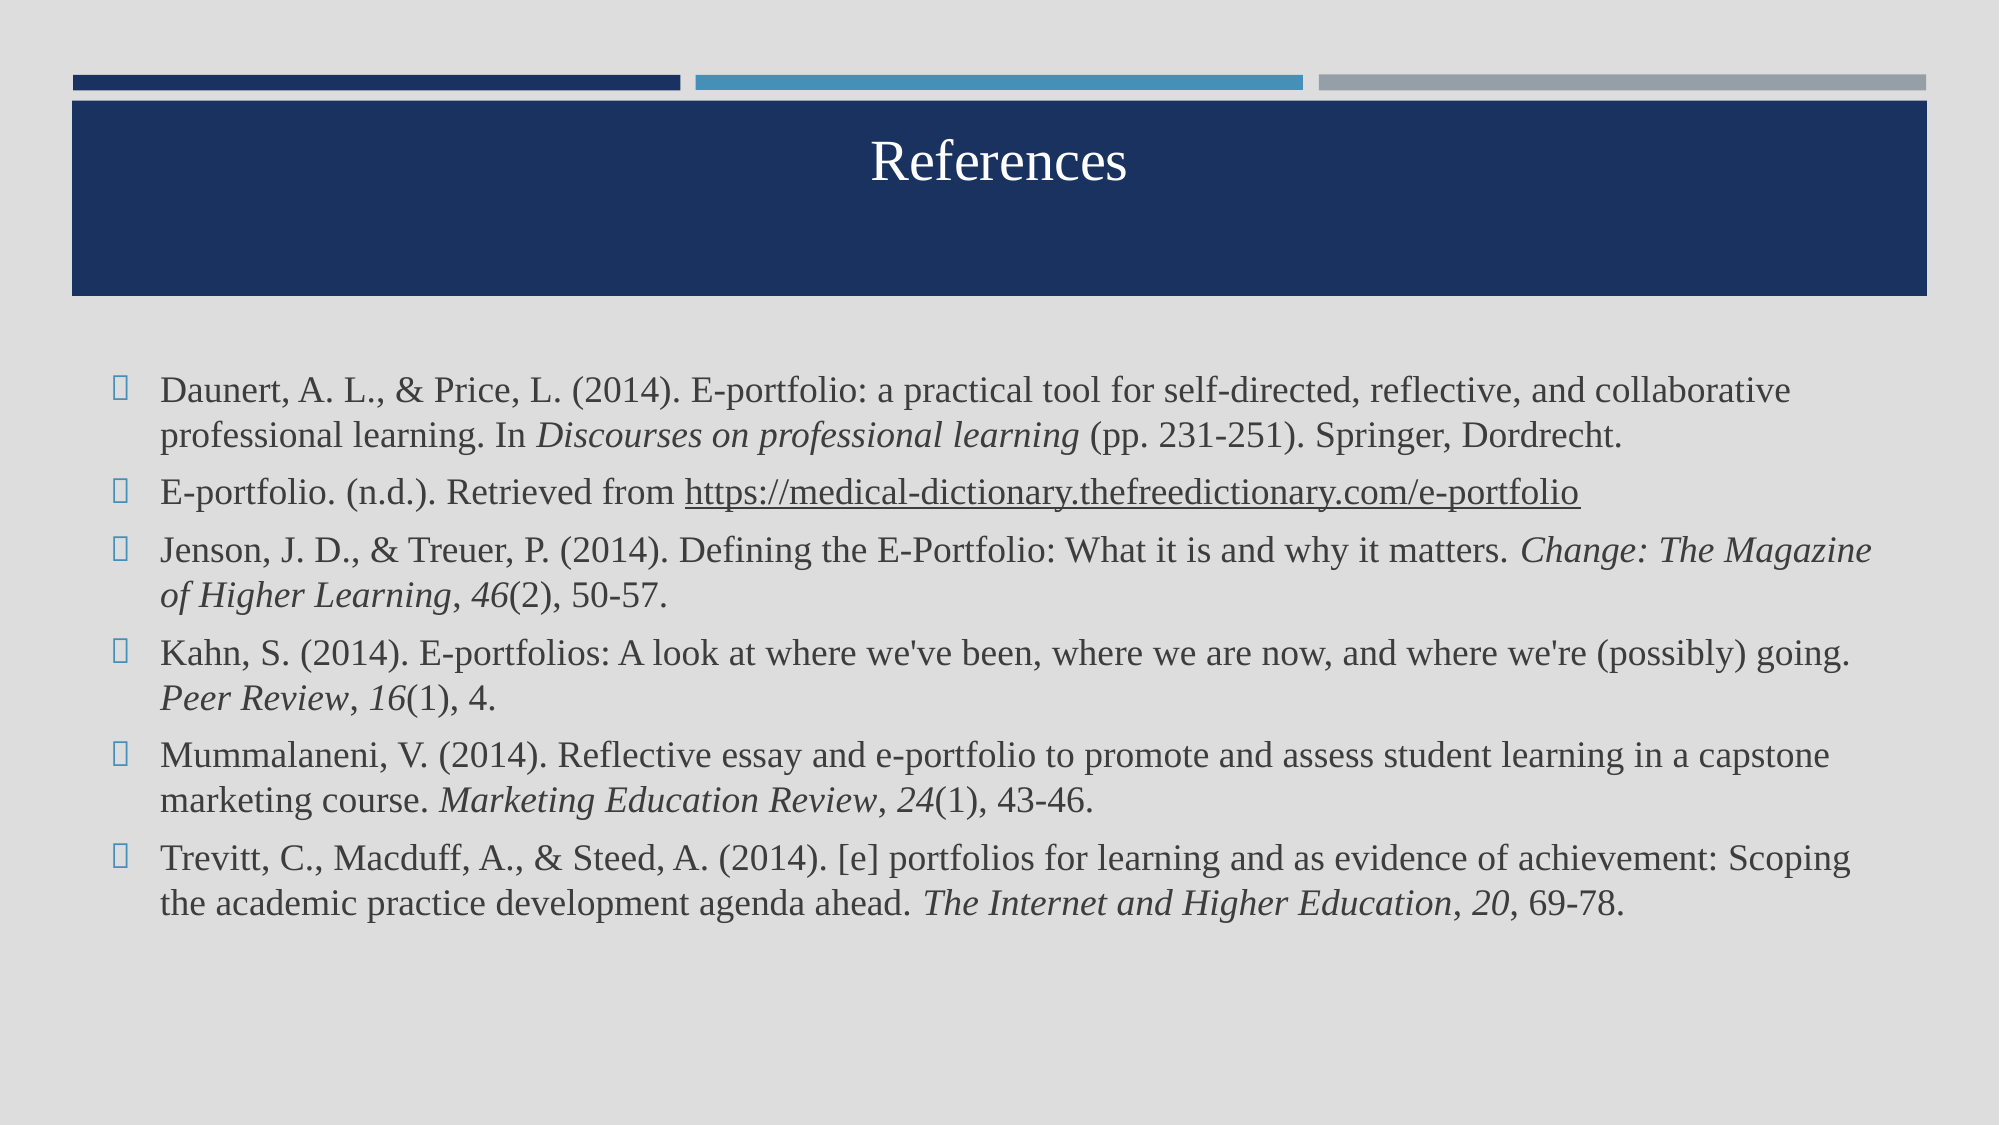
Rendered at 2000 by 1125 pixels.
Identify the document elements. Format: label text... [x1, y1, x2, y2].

list Daunert, A. L., & Price, L. (2014). E-portfolio: a practical tool for self-directed, reflective, and collaborative professional learning. In Discourses on professional learning (pp. 231-251). Springer, Dordrecht. E-portfolio. (n.d.). Retrieved from https://medical-dictionary.thefreedictionary.com/e-portfolio Jenson, J. D., & Treuer, P. (2014). Defining the E-Portfolio: What it is and why it matters. Change: The Magazine of Higher Learning, 46(2), 50-57. Kahn, S. (2014). E-portfolios: A look at where we've been, where we are now, and where we're (possibly) going. Peer Review, 16(1), 4. Mummalaneni, V. (2014). Reflective essay and e-portfolio to promote and assess student learning in a capstone marketing course. Marketing Education Review, 24(1), 43-46. Trevitt, C., Macduff, A., & Steed, A. (2014). [e] portfolios for learning and as evidence of achievement: Scoping the academic practice development agenda ahead. The Internet and Higher Education, 20, 69-78. [95, 357, 1905, 962]
title References [95, 115, 1905, 282]
